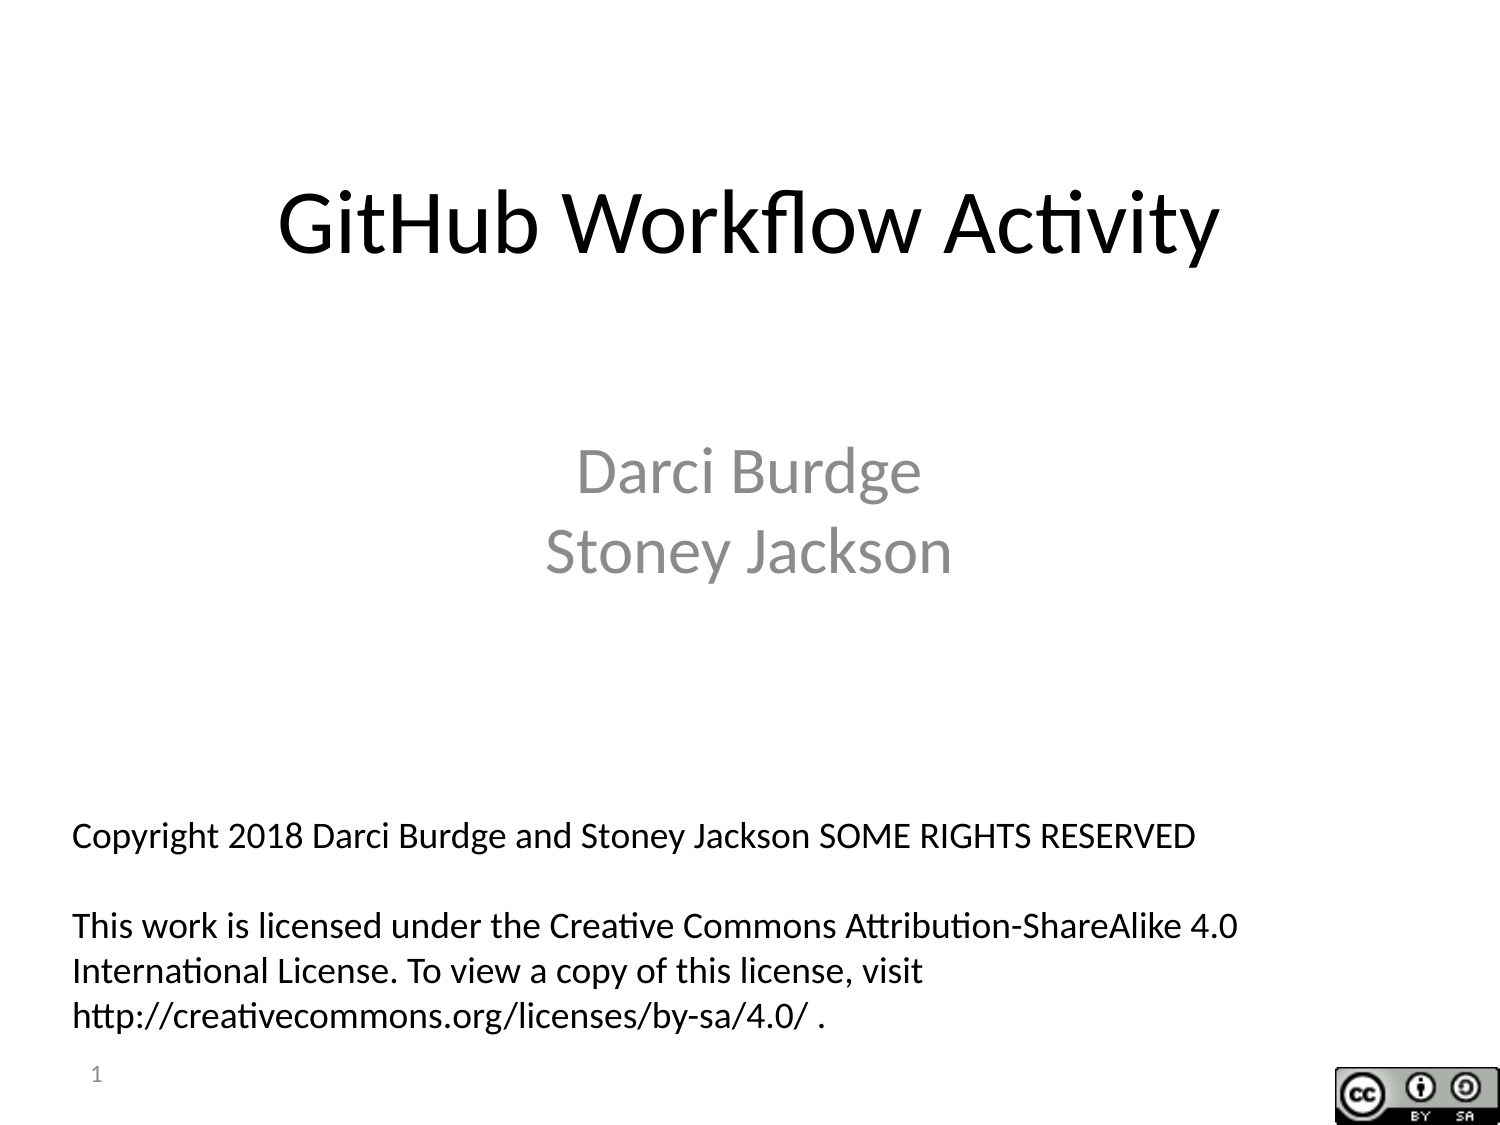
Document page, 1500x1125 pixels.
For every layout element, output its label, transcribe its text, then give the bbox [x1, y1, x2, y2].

picture [1335, 1067, 1500, 1125]
text_box Copyright 2018 Darci Burdge and Stoney Jackson SOME RIGHTS RESERVED This work is licensed under the Creative Commons Attribution-ShareAlike 4.0 International License. To view a copy of this license, visit http://creativecommons.org/licenses/by-sa/4.0/ . [57, 803, 1443, 1044]
subtitle Darci Burdge Stoney Jackson [225, 419, 1275, 707]
slide_number <number> [75, 1044, 425, 1103]
title GitHub Workflow Activity [112, 96, 1388, 338]
